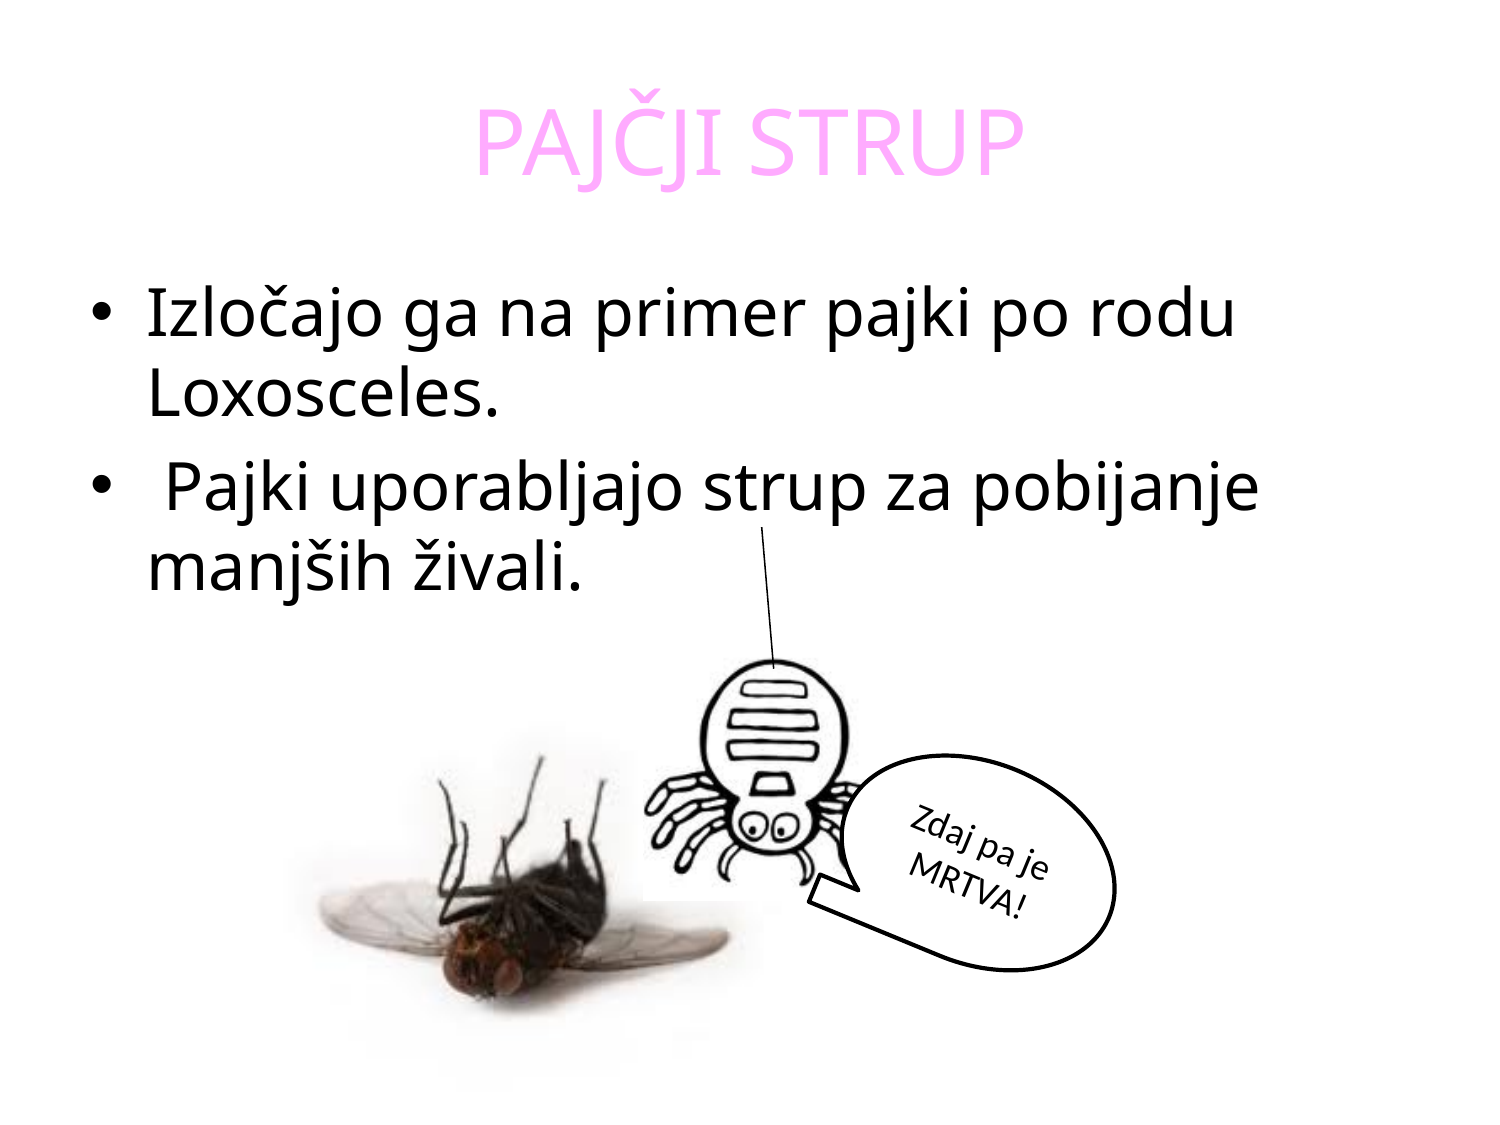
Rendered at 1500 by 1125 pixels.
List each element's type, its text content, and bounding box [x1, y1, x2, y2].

picture [242, 645, 899, 1092]
list Izločajo ga na primer pajki po rodu Loxosceles. Pajki uporabljajo strup za pobijanje manjših živali. [75, 262, 1425, 1005]
title PAJČJI STRUP [75, 45, 1425, 233]
text_box Zdaj pa je MRTVA! [808, 755, 1115, 971]
